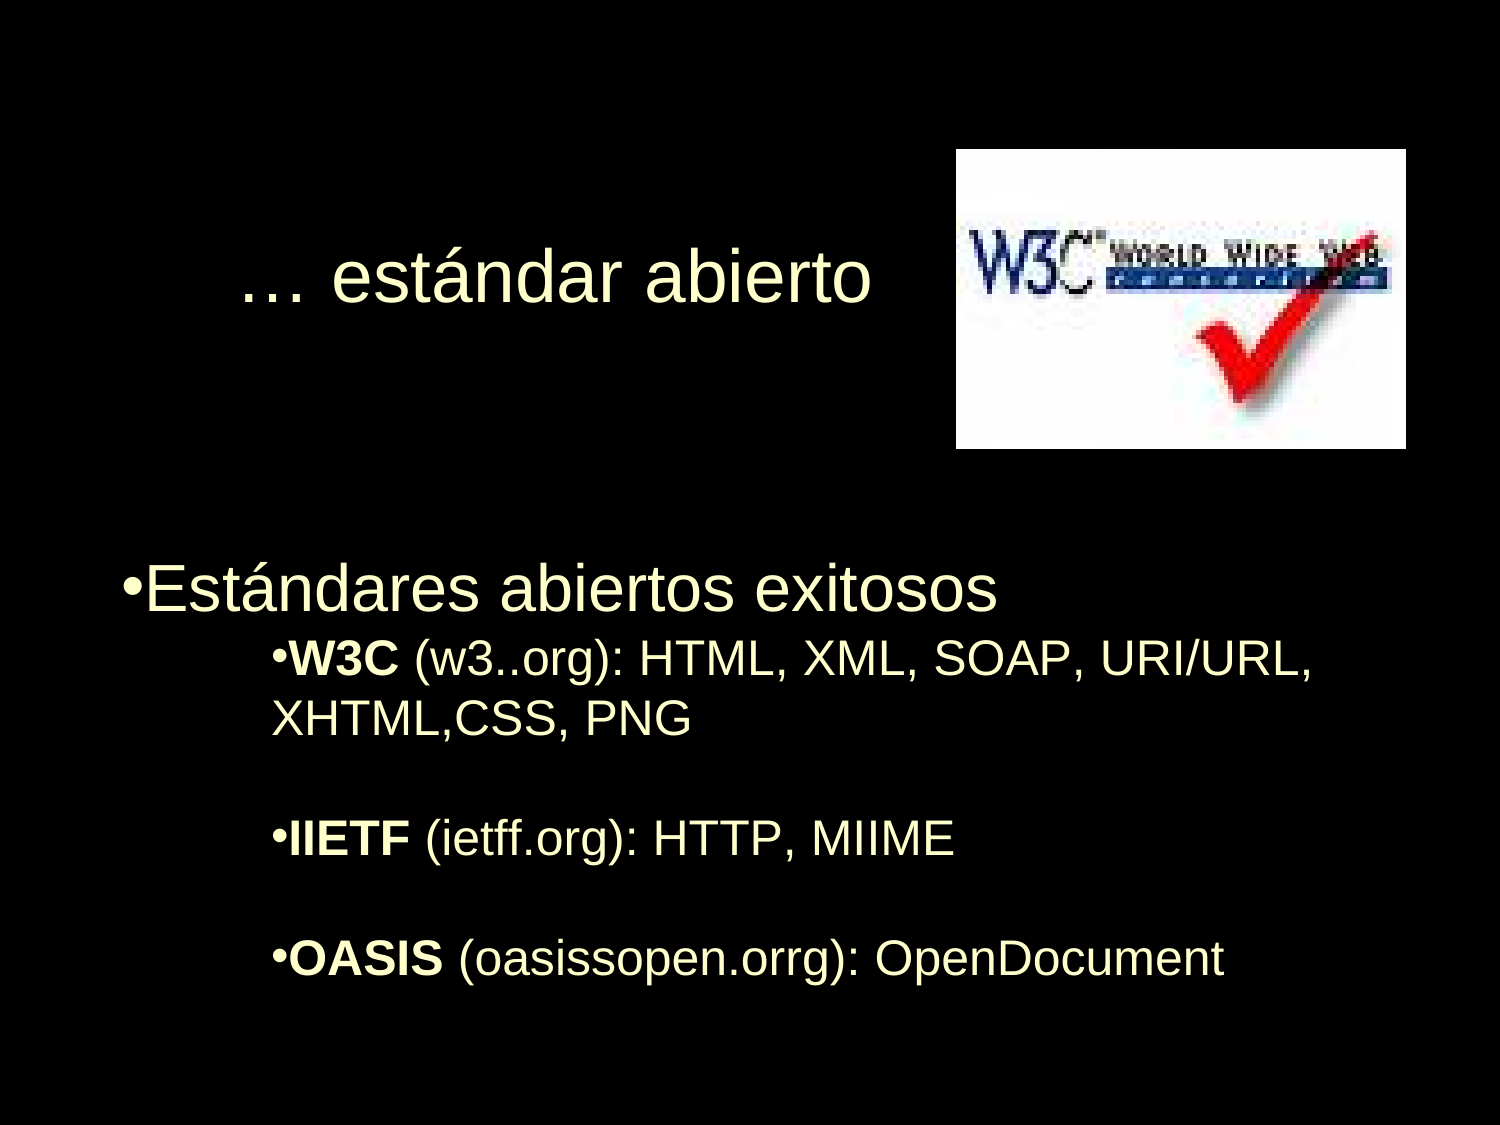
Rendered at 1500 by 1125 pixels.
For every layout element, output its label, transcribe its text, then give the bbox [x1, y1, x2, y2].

picture [956, 149, 1406, 449]
text_box … estándar abierto [129, 220, 956, 326]
text_box Estándares abiertos exitosos W3C (w3..org): HTML, XML, SOAP, URI/URL, XHTML,CSS, PNG IIETF (ietff.org): HTTP, MIIME OASIS (oasissopen.orrg): OpenDocument [106, 537, 1416, 1053]
